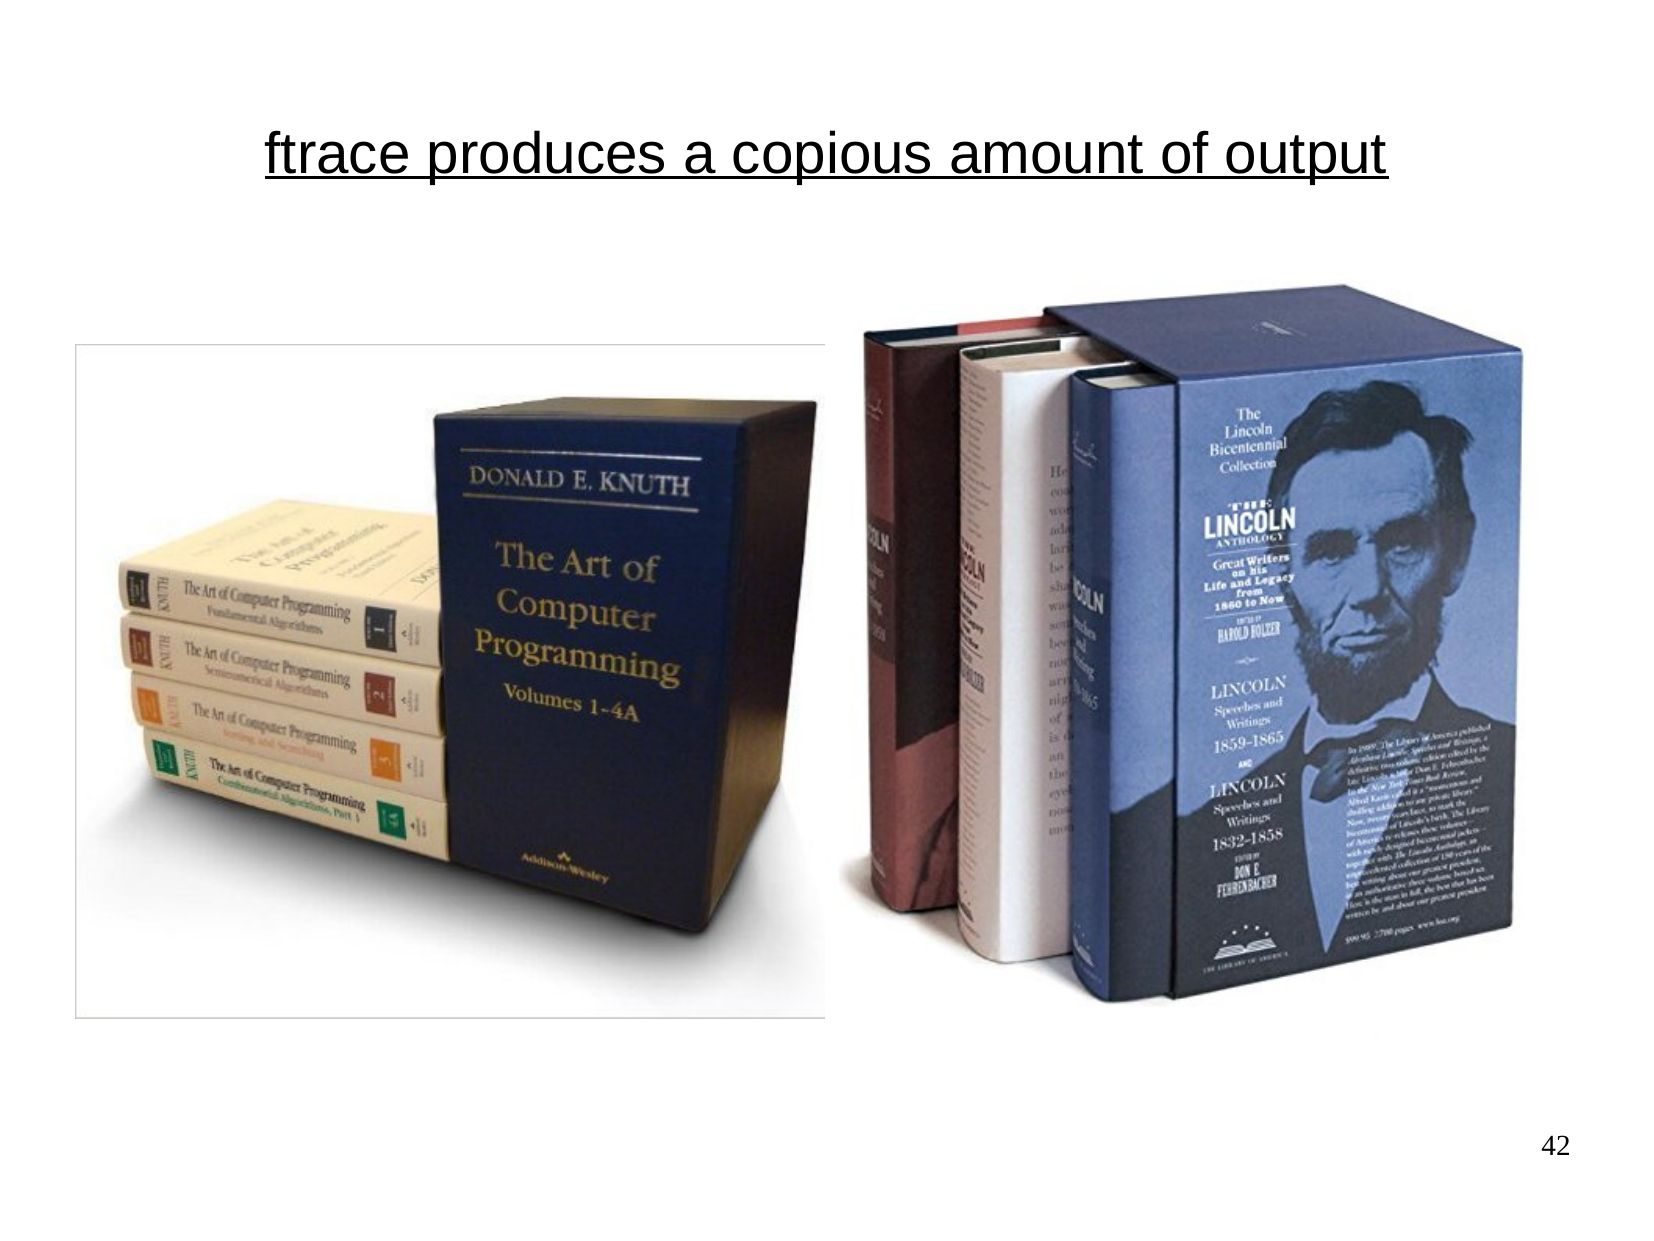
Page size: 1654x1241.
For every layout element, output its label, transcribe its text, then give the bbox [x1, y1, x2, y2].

title ftrace produces a copious amount of output [82, 49, 1571, 257]
picture [75, 256, 1550, 1038]
